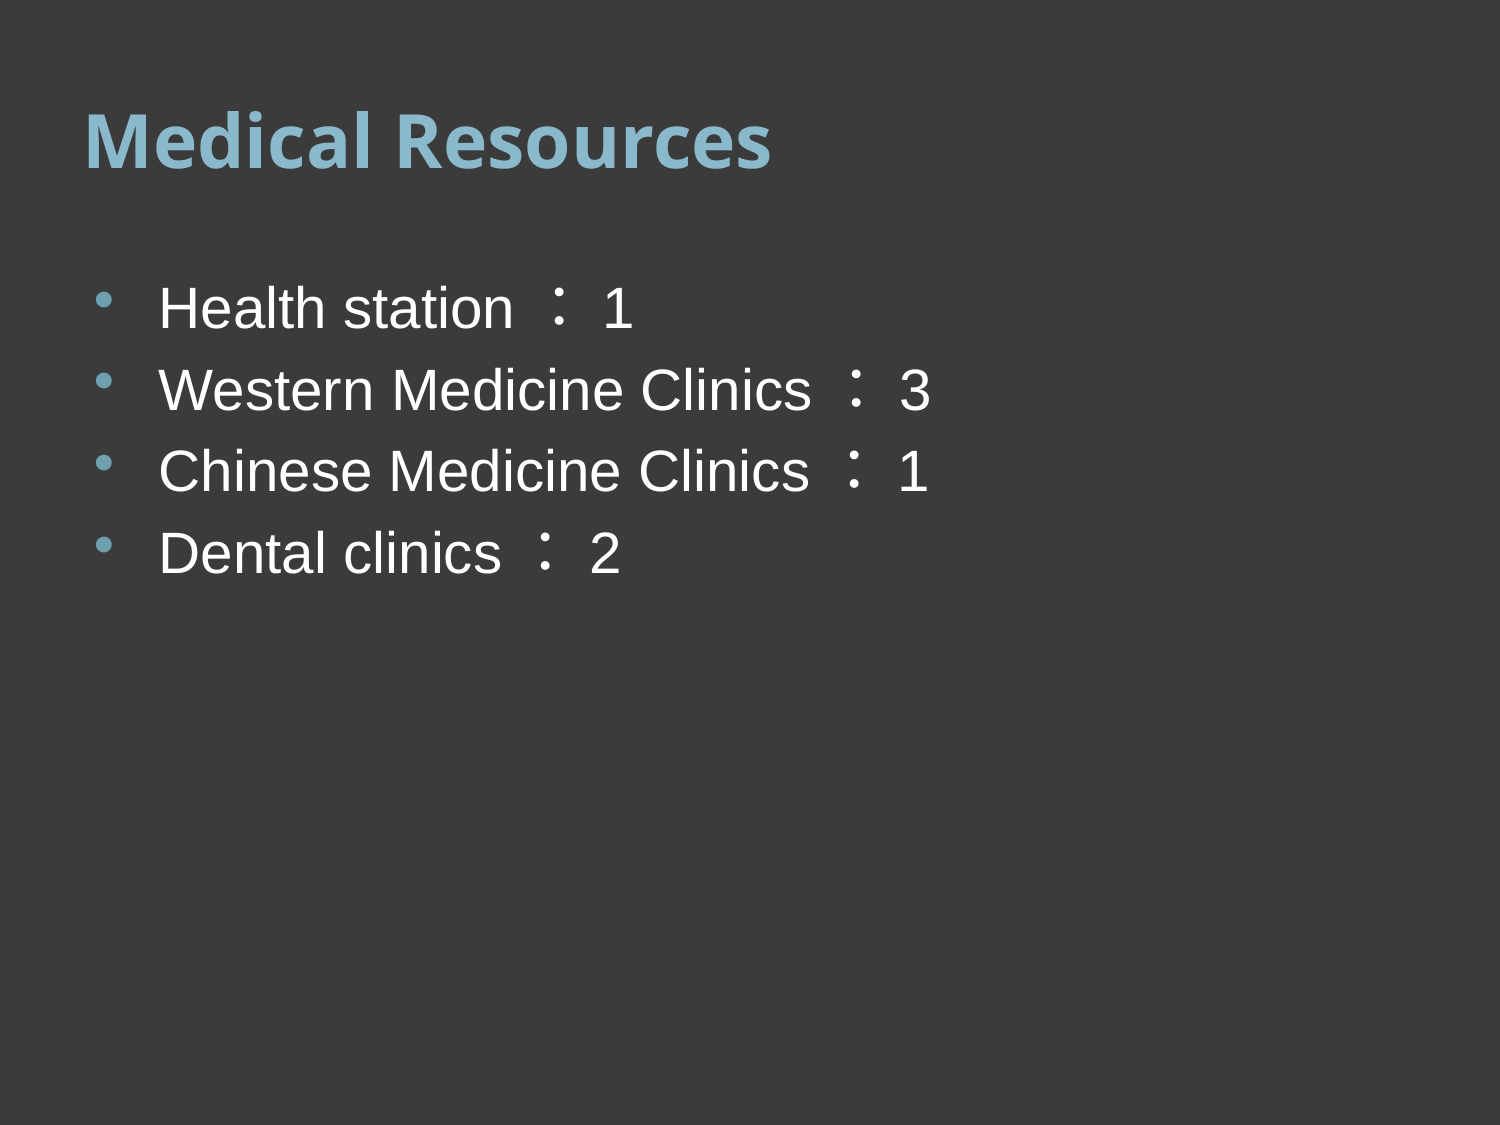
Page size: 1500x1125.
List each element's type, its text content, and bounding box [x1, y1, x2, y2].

list Health station：1 Western Medicine Clinics：3 Chinese Medicine Clinics：1 Dental clinics：2 [75, 262, 1300, 1005]
title Medical Resources [75, 45, 1300, 233]
